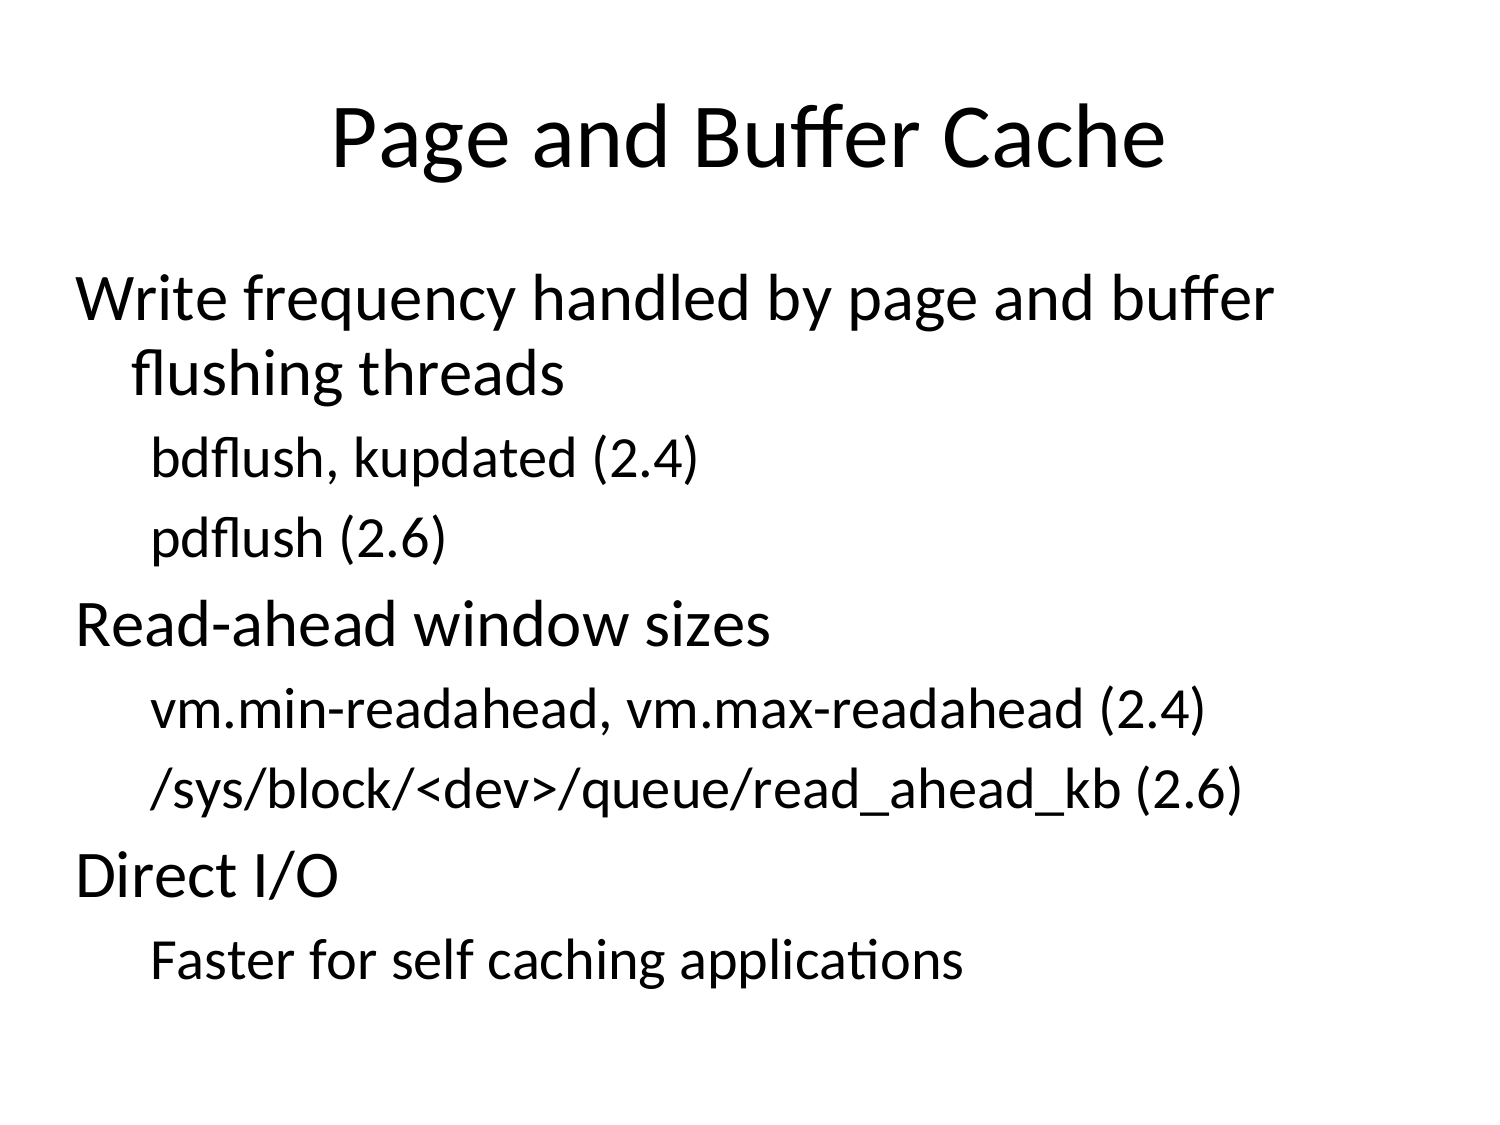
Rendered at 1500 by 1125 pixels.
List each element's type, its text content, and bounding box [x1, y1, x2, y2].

title Page and Buffer Cache [75, 45, 1425, 233]
list Write frequency handled by page and buffer flushing threads bdflush, kupdated (2.4) pdflush (2.6) Read-ahead window sizes vm.min-readahead, vm.max-readahead (2.4) /sys/block/<dev>/queue/read_ahead_kb (2.6) Direct I/O Faster for self caching applications [75, 262, 1425, 1059]
